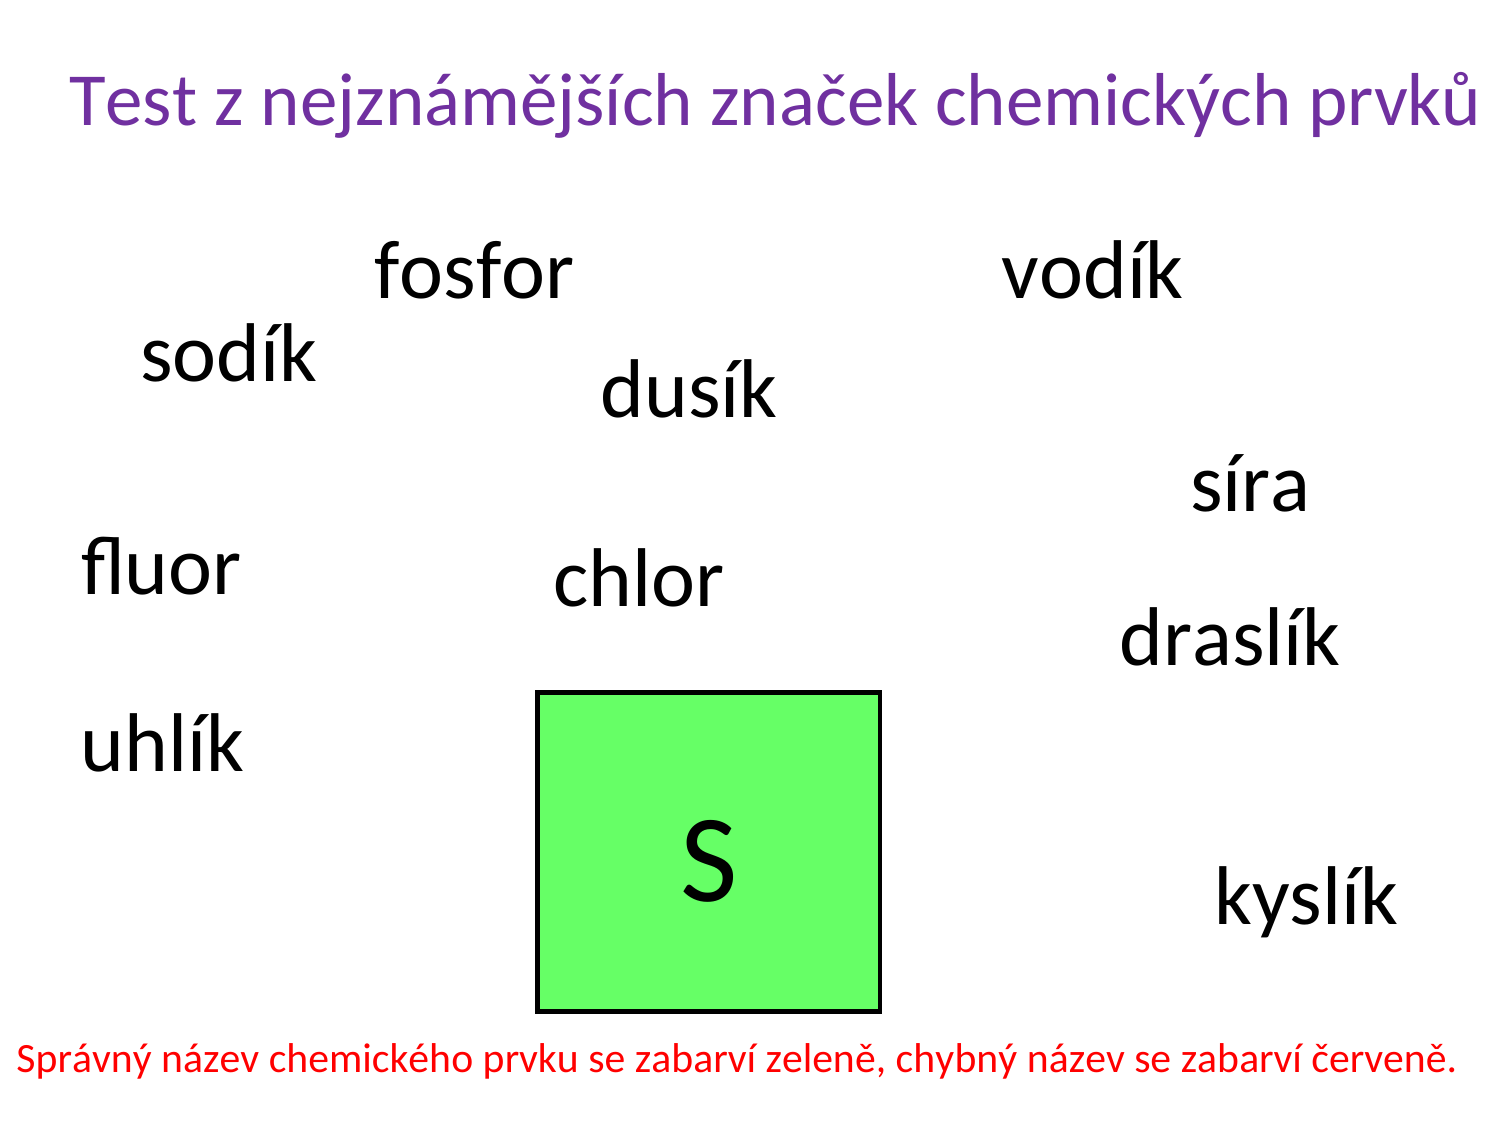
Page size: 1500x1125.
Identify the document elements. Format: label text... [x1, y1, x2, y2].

text_box draslík [1105, 574, 1356, 690]
text_box fosfor [359, 208, 590, 324]
text_box Správný název chemického prvku se zabarví zeleně, chybný název se zabarví červeně. [1, 1023, 1474, 1089]
text_box sodík [125, 290, 332, 407]
text_box uhlík [66, 680, 259, 797]
text_box Test z nejznámějších značek chemických prvků [54, 42, 1498, 239]
text_box kyslík [1199, 834, 1414, 950]
text_box dusík [585, 326, 793, 442]
text_box chlor [538, 515, 740, 631]
text_box S [537, 692, 880, 1012]
text_box fluor [66, 503, 257, 619]
text_box síra [1175, 420, 1326, 537]
text_box vodík [987, 208, 1199, 324]
